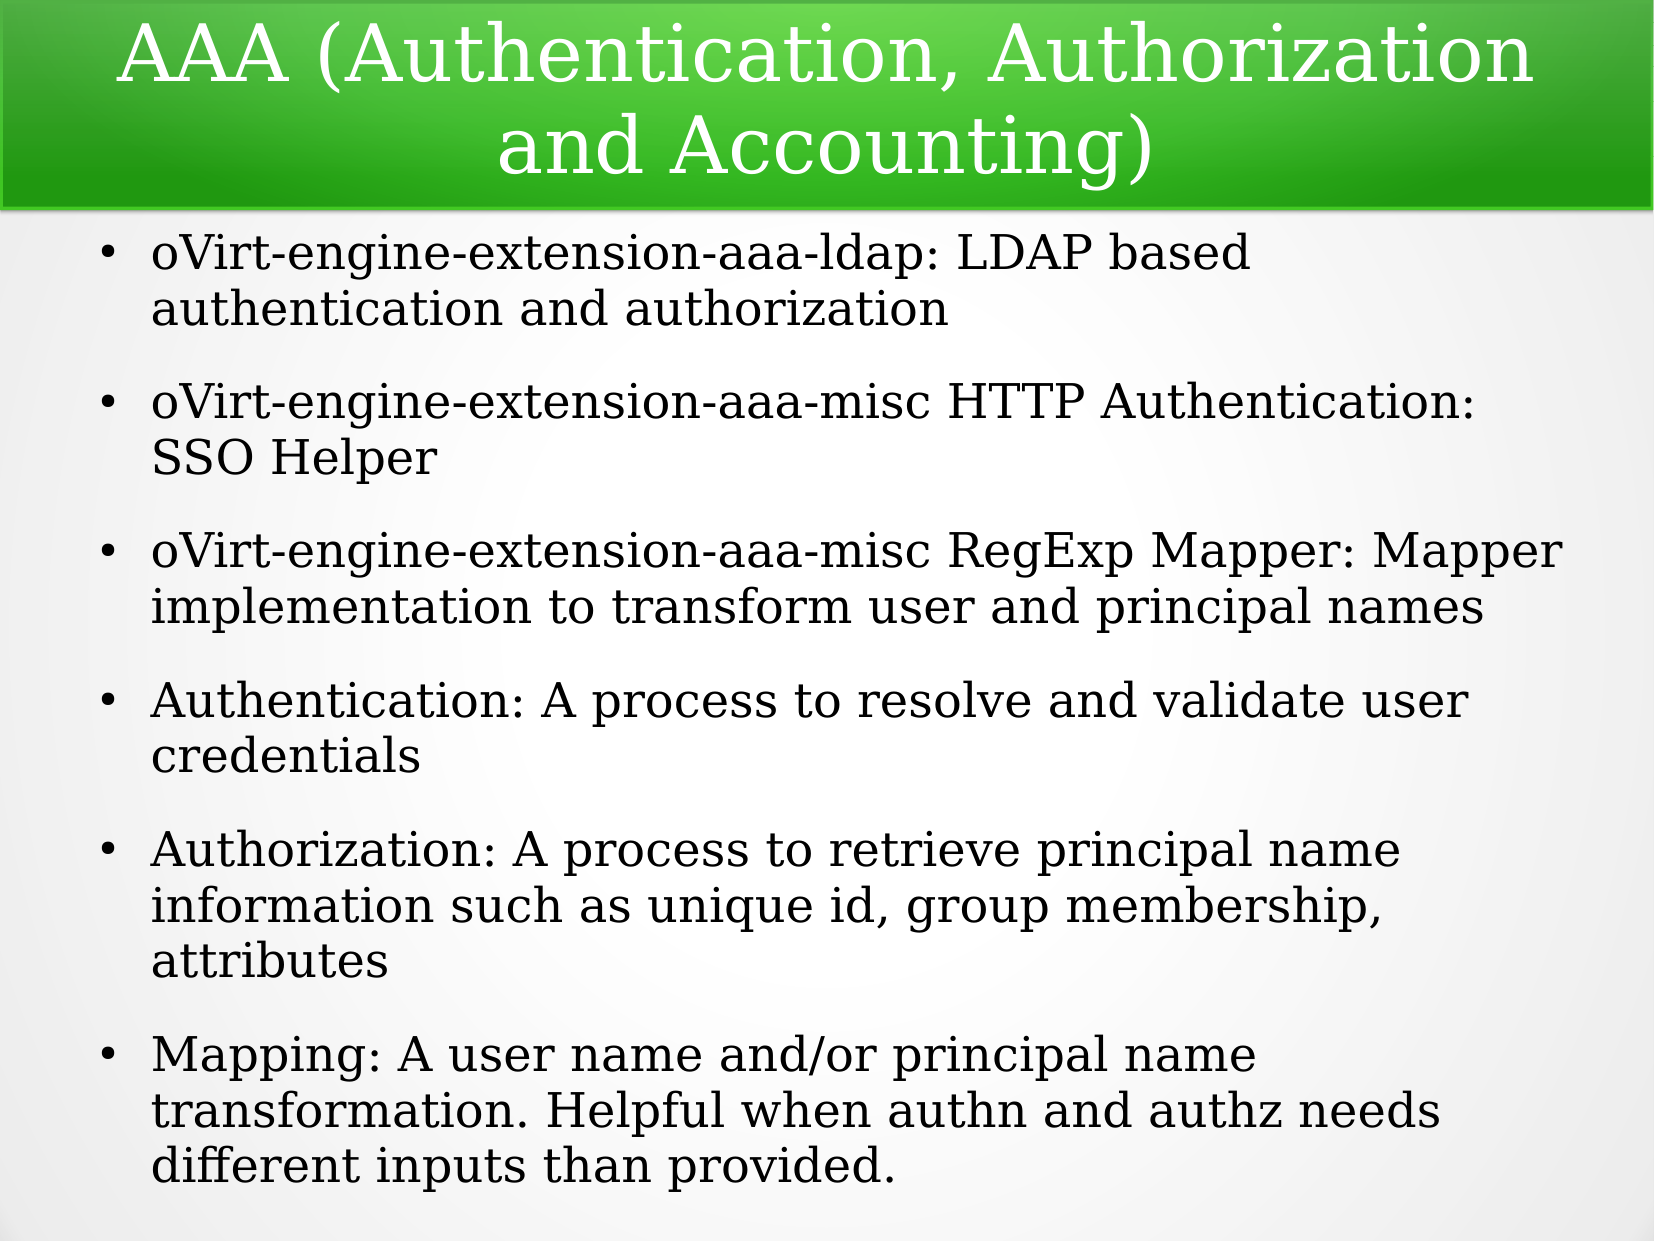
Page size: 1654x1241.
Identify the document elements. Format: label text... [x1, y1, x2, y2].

list oVirt-engine-extension-aaa-ldap: LDAP based authentication and authorization oVirt-engine-extension-aaa-misc HTTP Authentication: SSO Helper oVirt-engine-extension-aaa-misc RegExp Mapper: Mapper implementation to transform user and principal names Authentication: A process to resolve and validate user credentials Authorization: A process to retrieve principal name information such as unique id, group membership, attributes Mapping: A user name and/or principal name transformation. Helpful when authn and authz needs different inputs than provided. [82, 225, 1571, 1216]
title AAA (Authentication, Authorization and Accounting) [82, 7, 1571, 225]
